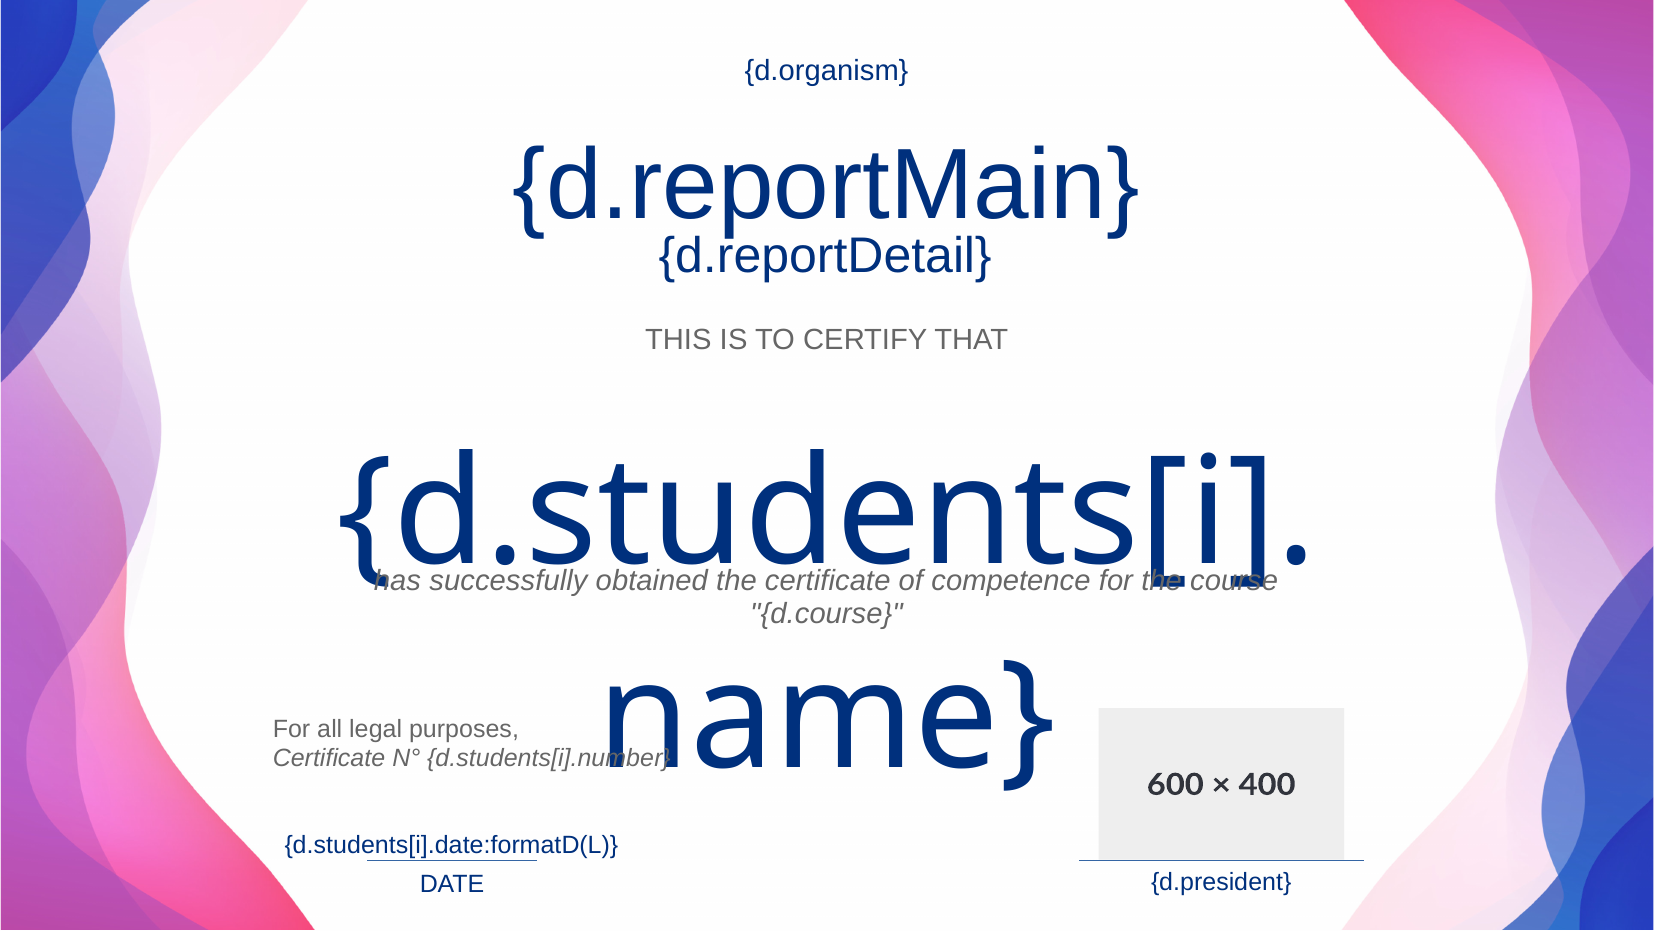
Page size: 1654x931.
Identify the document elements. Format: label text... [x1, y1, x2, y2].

text_box DATE [367, 872, 537, 906]
text_box THIS IS TO CERTIFY THAT [500, 315, 1154, 396]
picture [0, 0, 1654, 931]
text_box {d.students[i].name} [282, 395, 1371, 589]
text_box {d.organism} [657, 46, 996, 117]
text_box has successfully obtained the certificate of competence for the course "{d.course}" [335, 556, 1319, 670]
text_box {d.reportMain} [366, 120, 1288, 359]
text_box {d.president} [1052, 859, 1391, 904]
text_box {d.students[i].date:formatD(L)} [221, 823, 683, 872]
text_box For all legal purposes, Certificate N° {d.students[i].number} [258, 707, 1098, 807]
